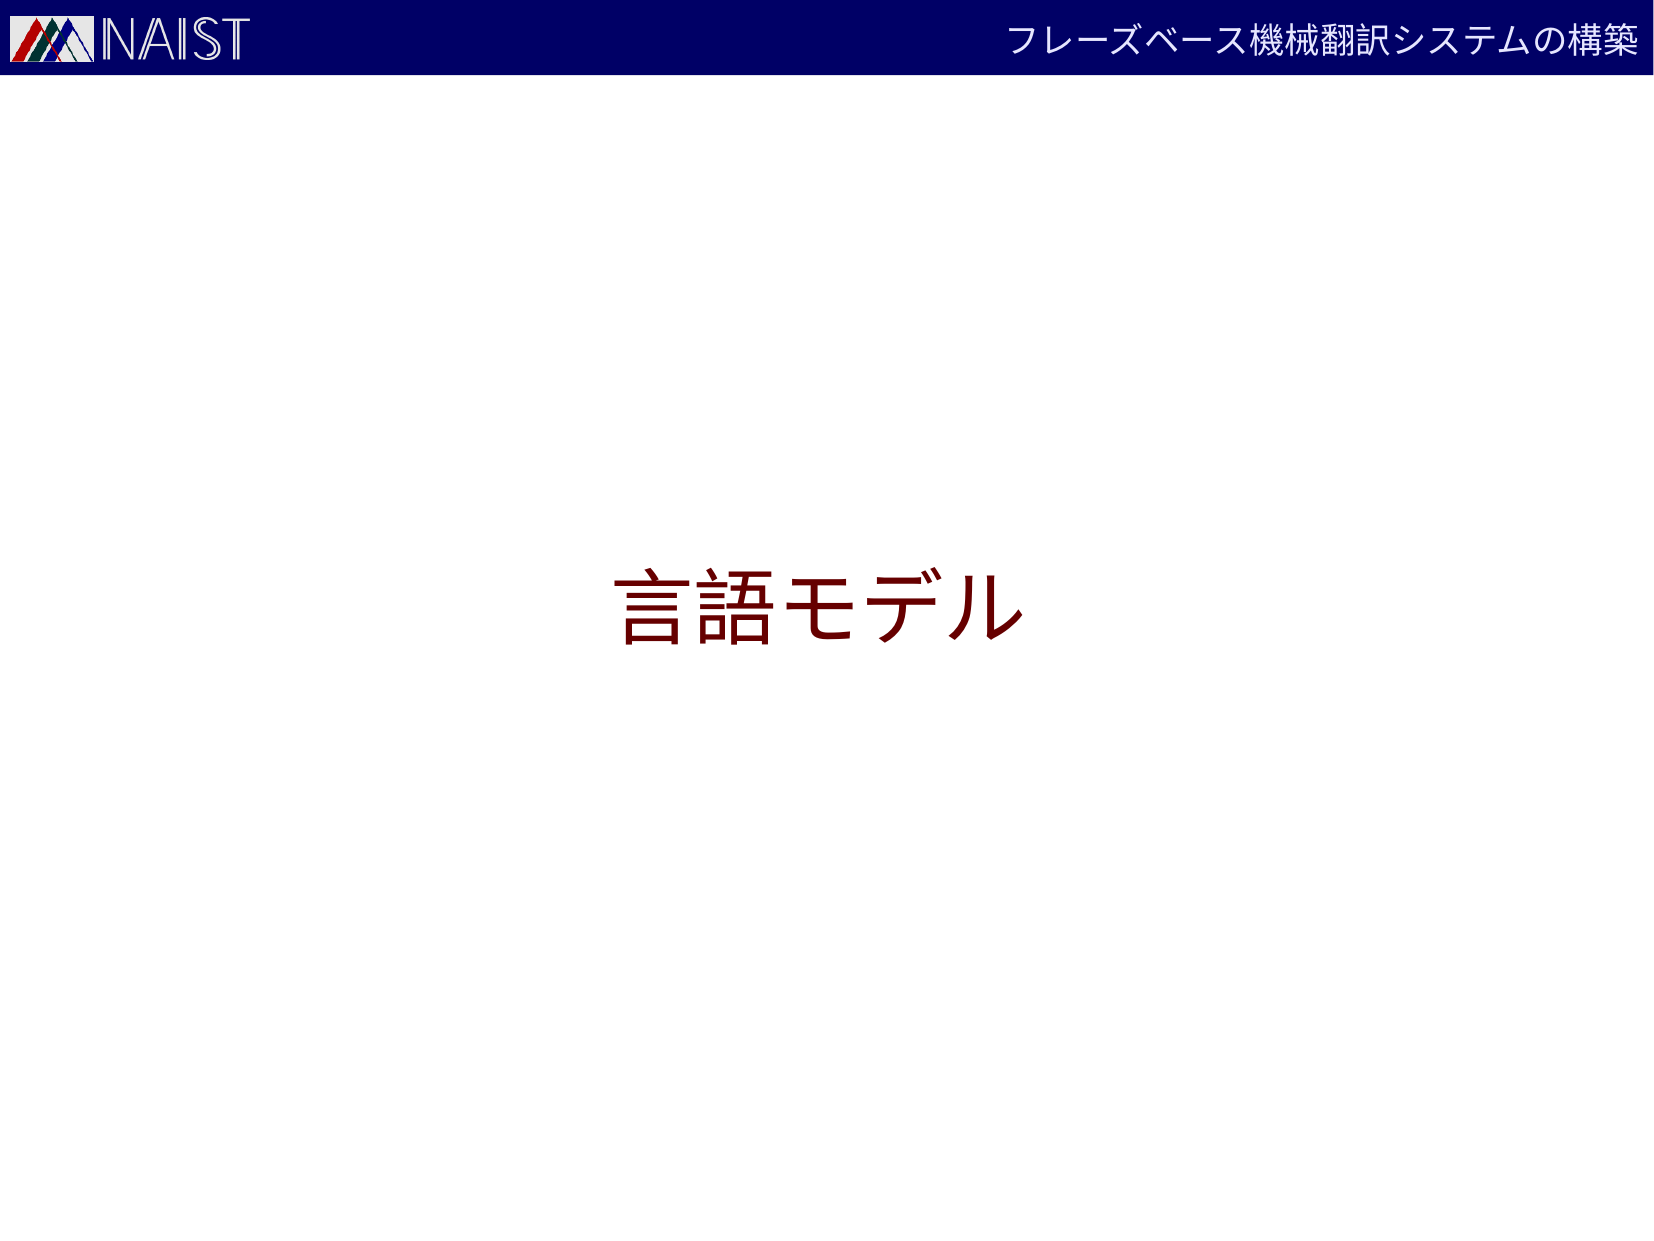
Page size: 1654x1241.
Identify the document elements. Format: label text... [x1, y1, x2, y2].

picture [10, 16, 94, 62]
picture [102, 17, 251, 60]
title 言語モデル [75, 506, 1564, 698]
